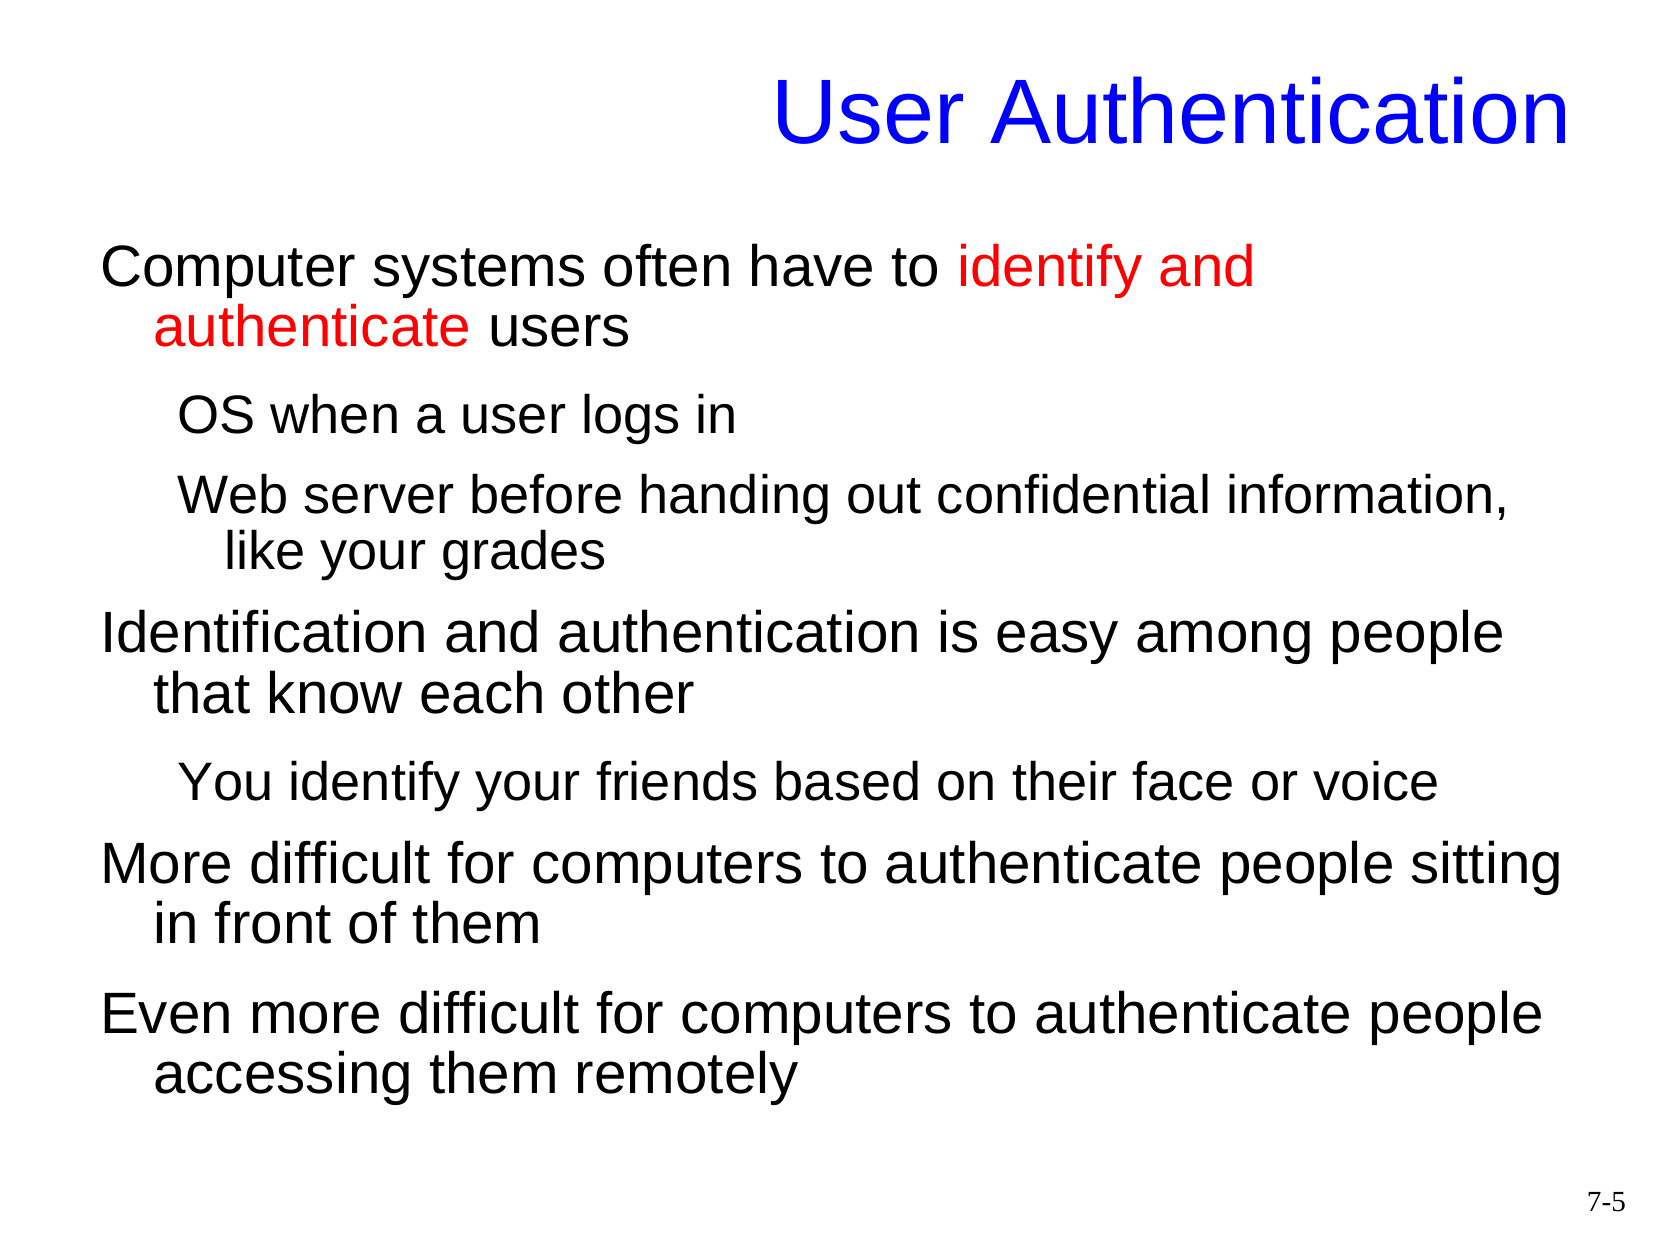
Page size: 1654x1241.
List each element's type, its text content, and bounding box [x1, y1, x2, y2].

list Computer systems often have to identify and authenticate users OS when a user logs in Web server before handing out confidential information, like your grades Identification and authentication is easy among people that know each other You identify your friends based on their face or voice More difficult for computers to authenticate people sitting in front of them Even more difficult for computers to authenticate people accessing them remotely [82, 237, 1571, 1170]
title User Authentication [84, 11, 1573, 218]
